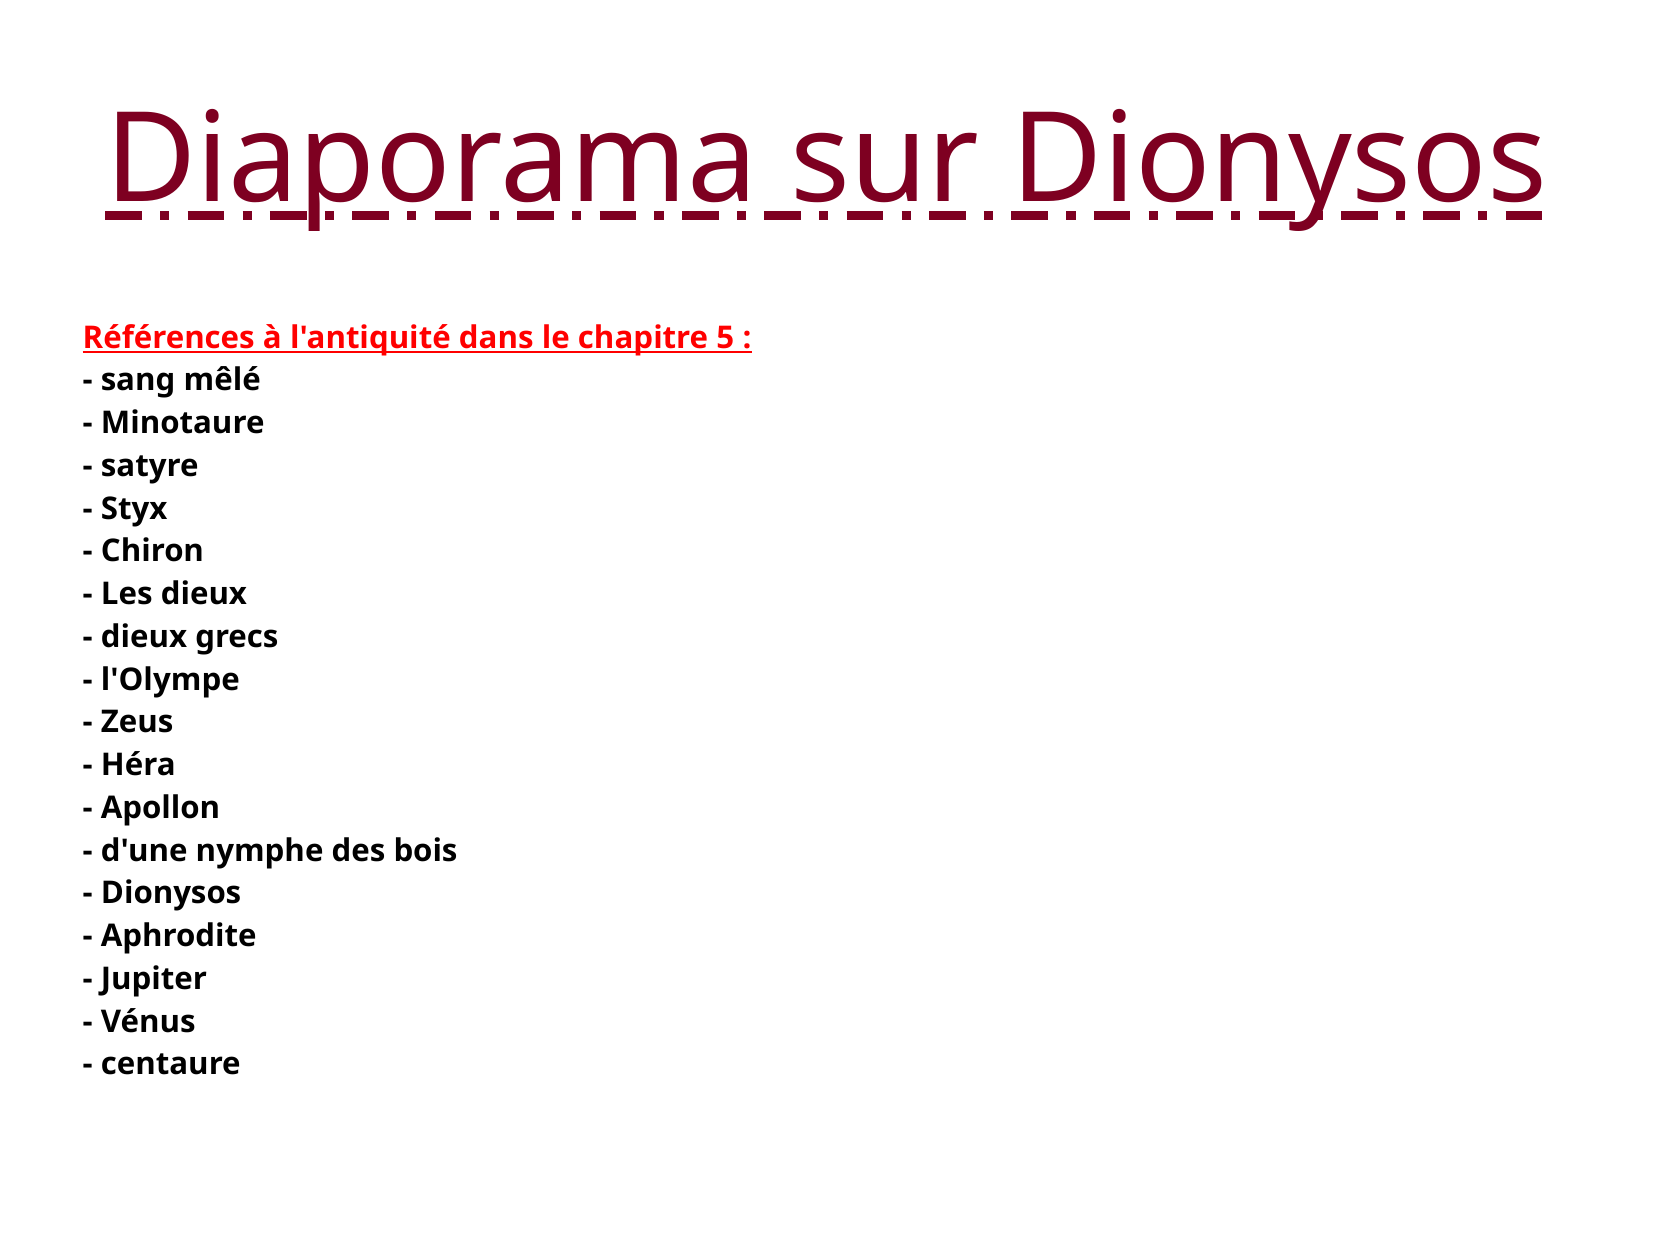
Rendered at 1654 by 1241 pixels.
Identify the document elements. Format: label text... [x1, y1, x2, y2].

title Diaporama sur Dionysos [82, 49, 1571, 233]
subtitle Références à l'antiquité dans le chapitre 5 : - sang mêlé - Minotaure - satyre - Styx - Chiron - Les dieux - dieux grecs - l'Olympe - Zeus - Héra - Apollon - d'une nymphe des bois - Dionysos - Aphrodite - Jupiter - Vénus - centaure [82, 233, 1571, 1166]
